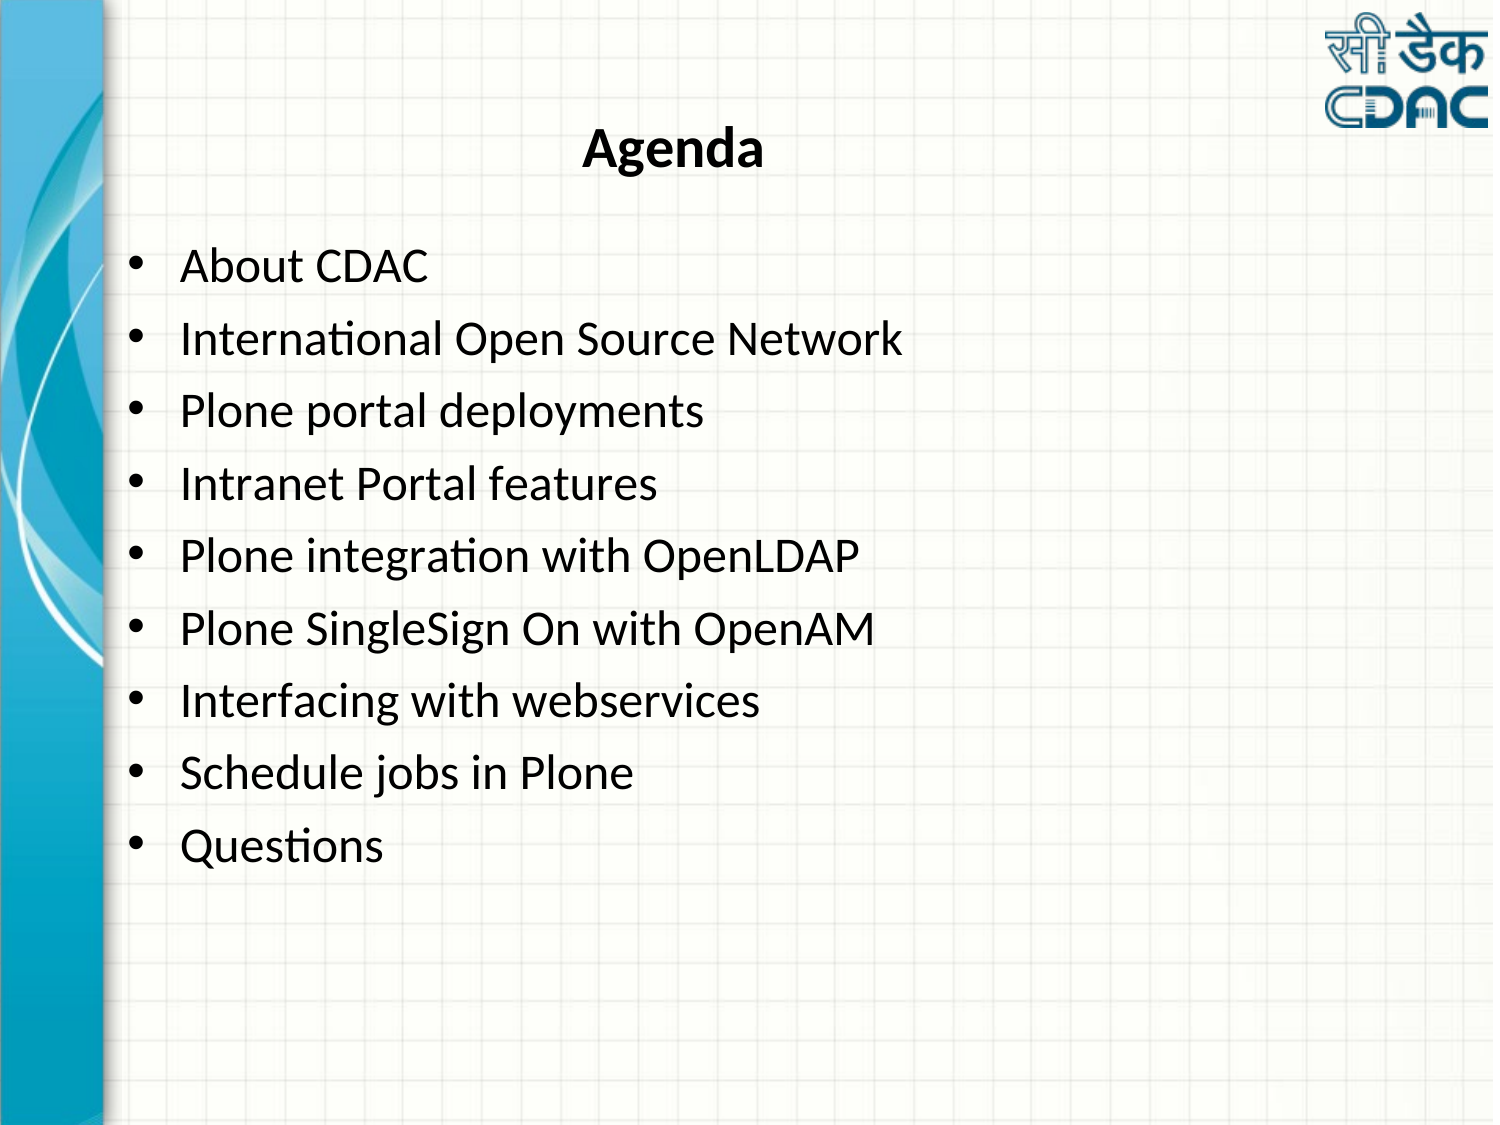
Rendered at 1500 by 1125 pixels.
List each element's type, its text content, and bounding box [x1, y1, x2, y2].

text_box Agenda [117, 49, 1468, 238]
picture [1414, 37, 1459, 49]
text_box About CDAC International Open Source Network Plone portal deployments Intranet Portal features Plone integration with OpenLDAP Plone SingleSign On with OpenAM Interfacing with webservices Schedule jobs in Plone Questions [112, 224, 1463, 1125]
picture [0, 0, 1493, 1125]
